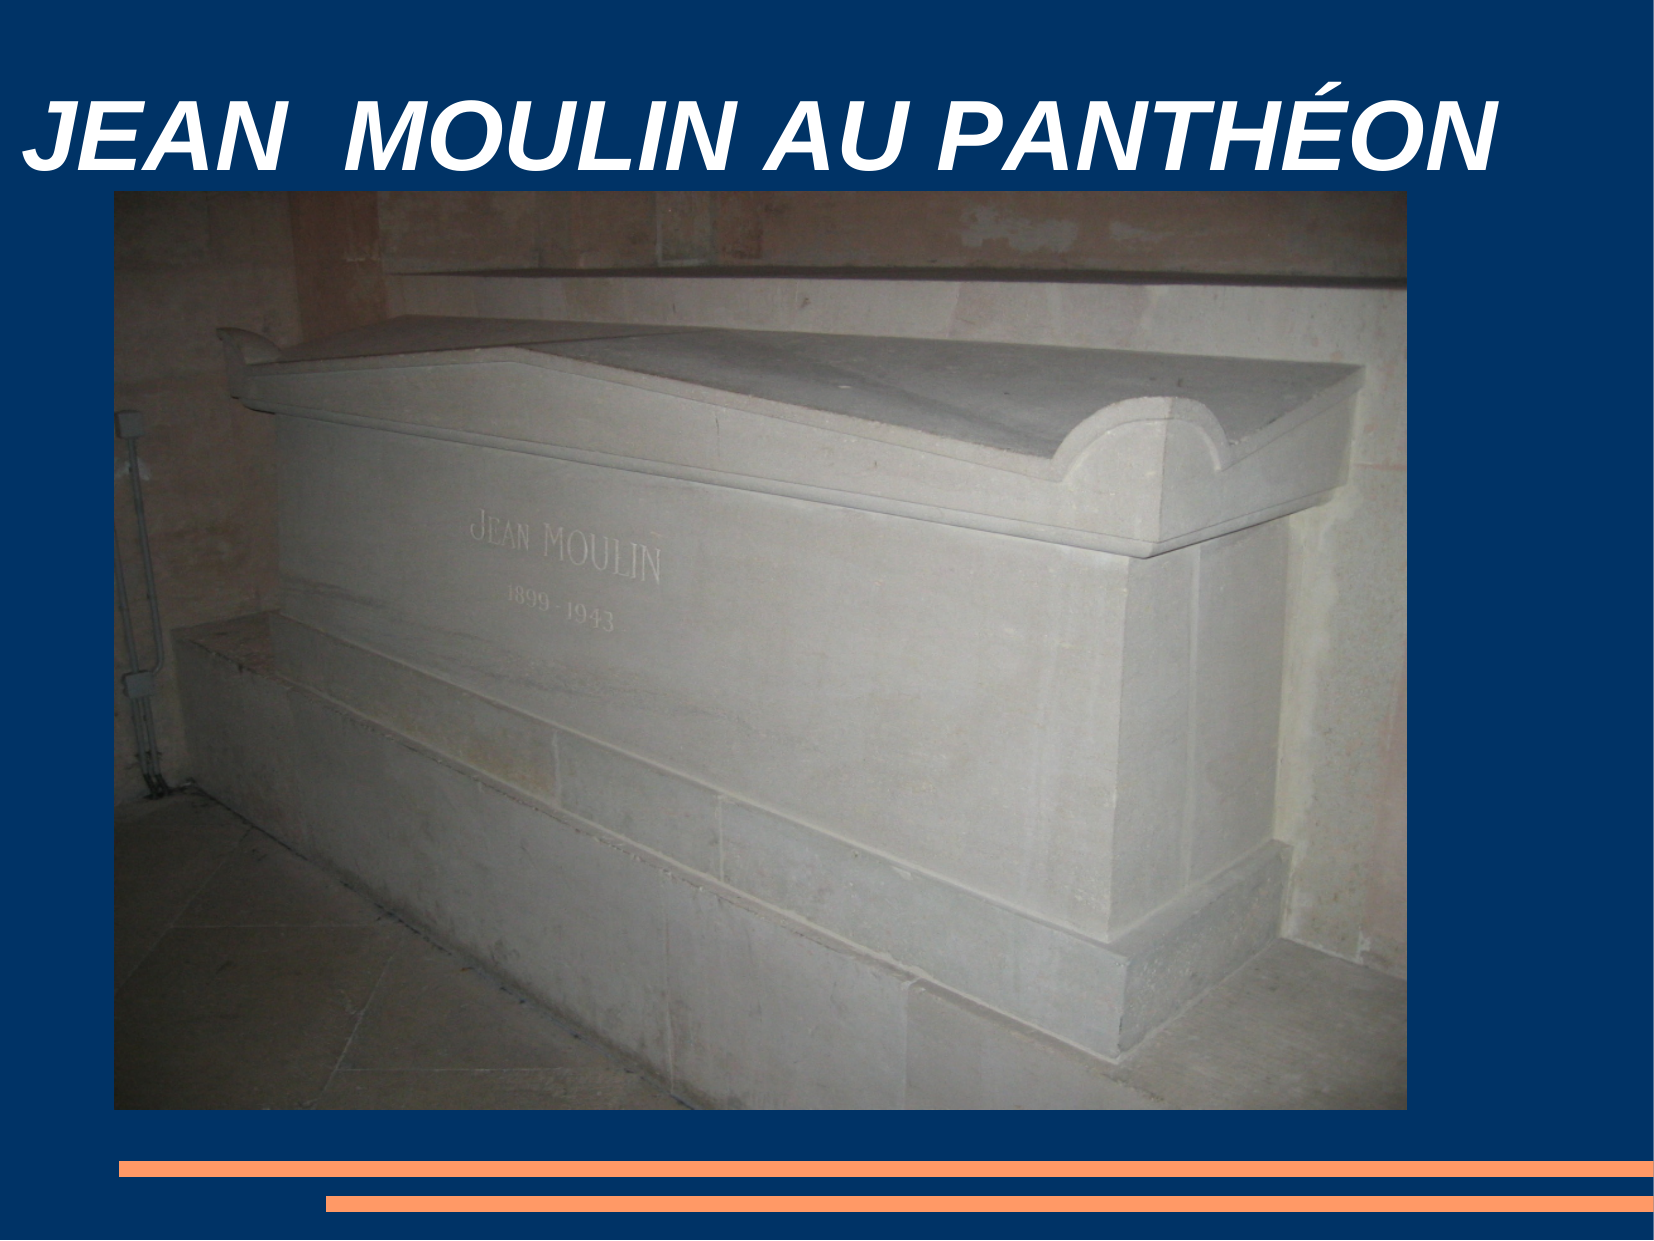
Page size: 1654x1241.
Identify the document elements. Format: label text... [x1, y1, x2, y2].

picture [114, 191, 1407, 1110]
title JEAN MOULIN AU PANTHÉON [0, 70, 1521, 192]
